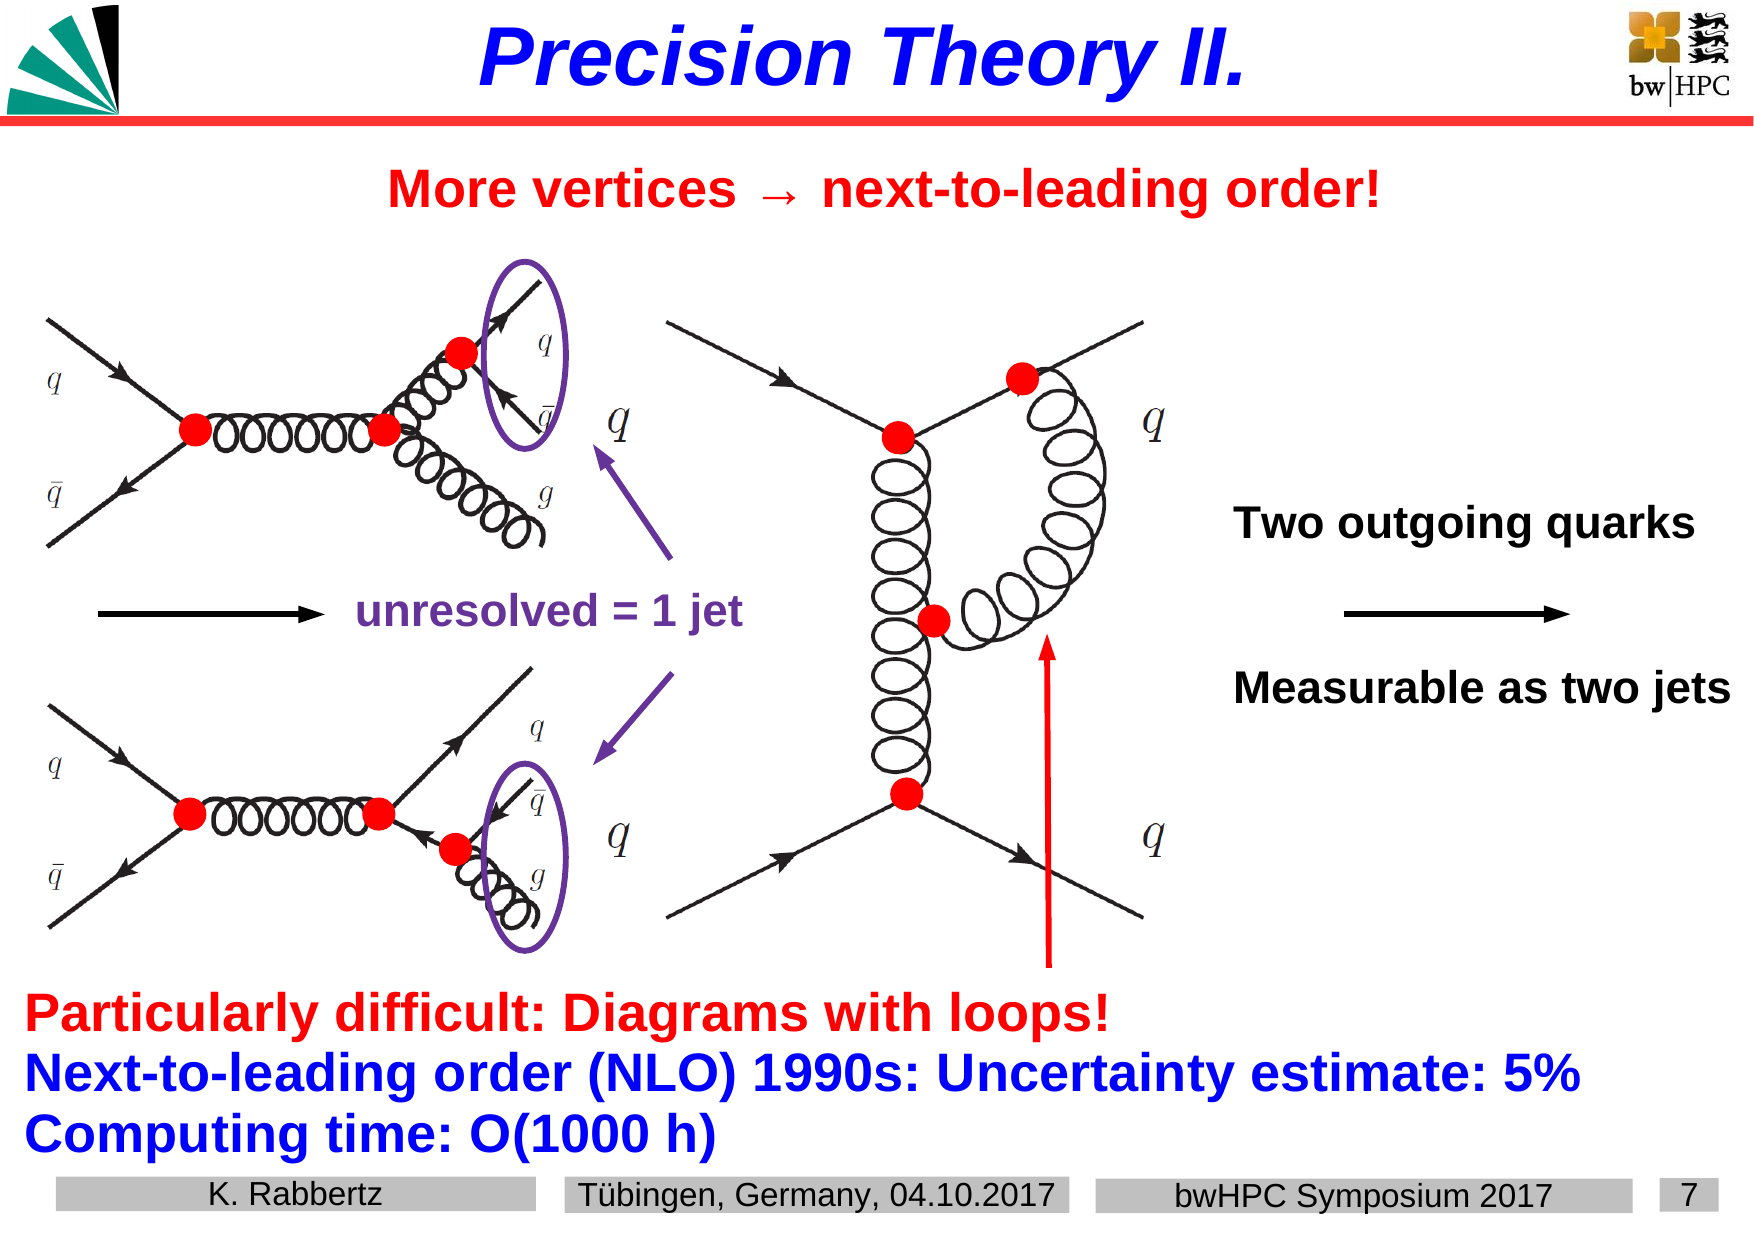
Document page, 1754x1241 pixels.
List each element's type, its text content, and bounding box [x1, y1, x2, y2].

text_box [920, 607, 948, 635]
picture [487, 269, 562, 445]
text_box [181, 416, 210, 444]
picture [546, 269, 564, 306]
picture [598, 309, 1201, 930]
text_box [1008, 365, 1037, 393]
text_box [893, 780, 921, 808]
picture [487, 767, 558, 947]
text_box Two outgoing quarks [1221, 490, 1706, 554]
text_box [884, 424, 912, 452]
text_box Measurable as two jets [1221, 656, 1745, 720]
picture [1617, 3, 1740, 115]
title Precision Theory II. [123, 0, 1606, 114]
text_box [447, 339, 475, 367]
picture [7, 5, 119, 116]
text_box More vertices → next-to-leading order! [376, 152, 1396, 226]
picture [534, 924, 558, 953]
picture [29, 652, 558, 953]
text_box [441, 835, 470, 864]
text_box unresolved = 1 jet [343, 579, 766, 643]
text_box [370, 416, 399, 444]
picture [27, 269, 564, 565]
text_box Particularly difficult: Diagrams with loops! Next-to-leading order (NLO) 1990s: Uncertainty estimate: 5% Computing time: O(1000 h) [12, 976, 1594, 1171]
text_box [176, 800, 204, 828]
text_box [365, 800, 393, 828]
